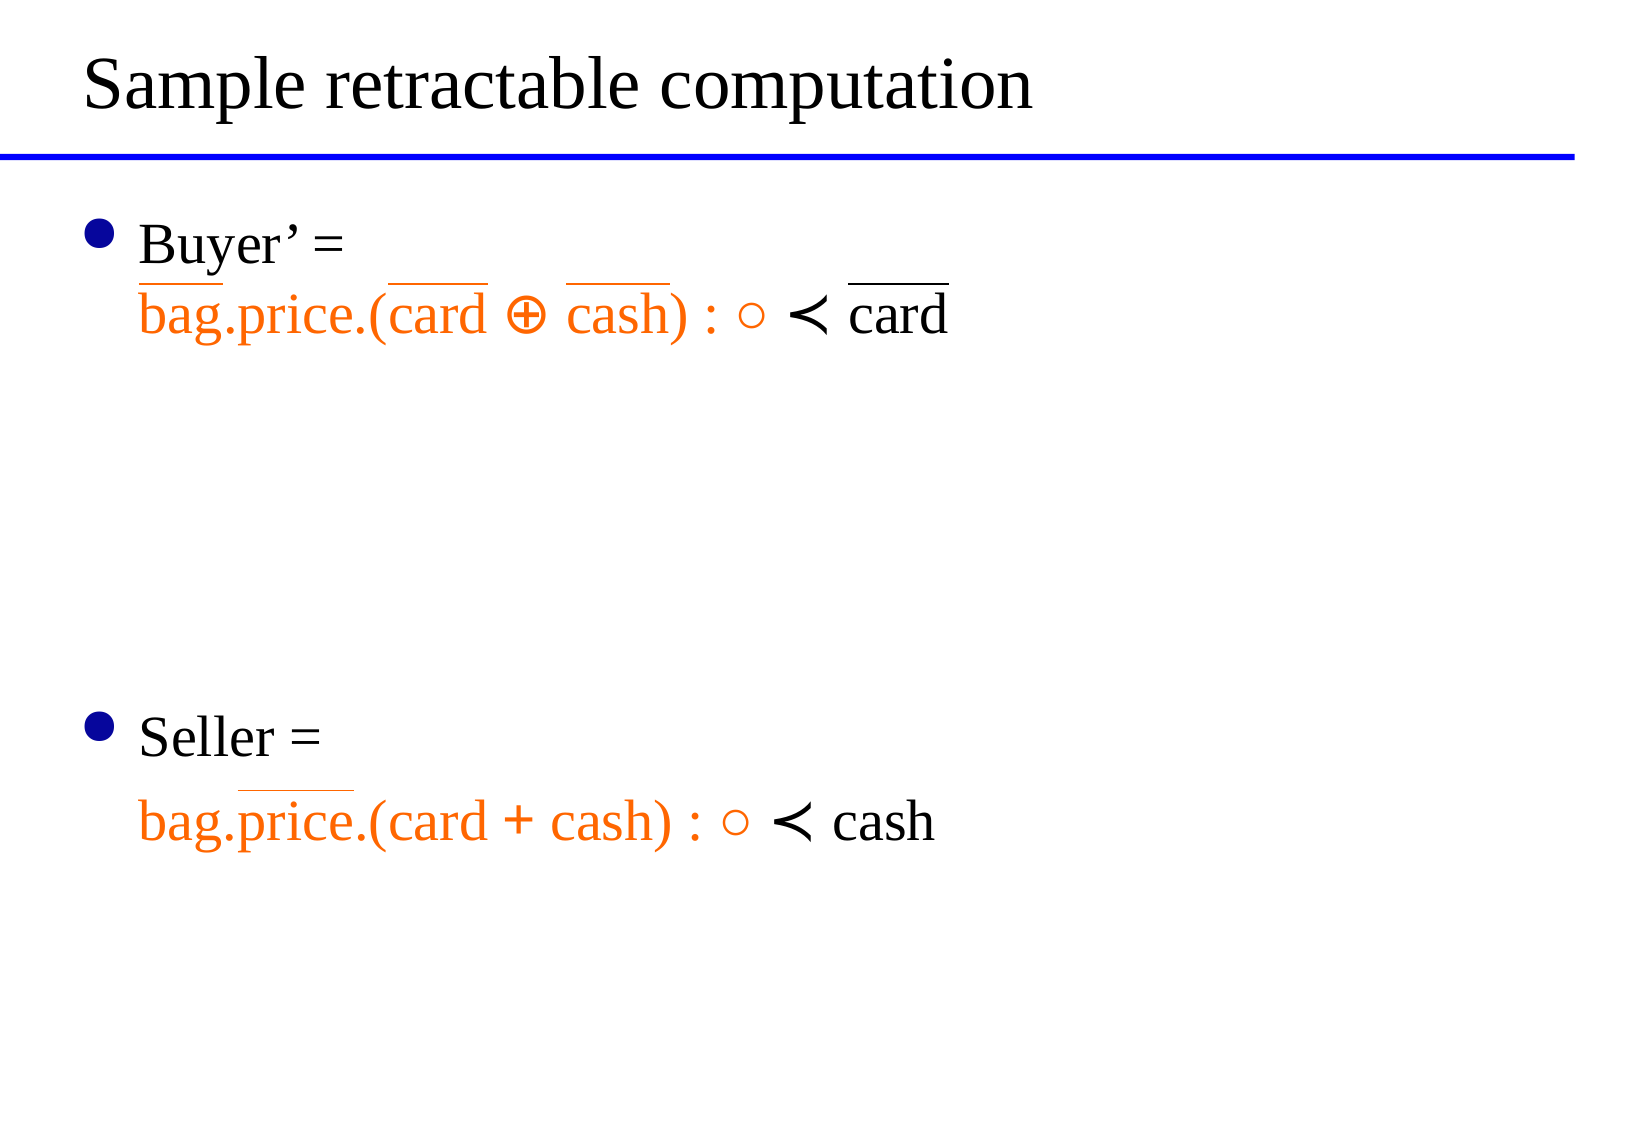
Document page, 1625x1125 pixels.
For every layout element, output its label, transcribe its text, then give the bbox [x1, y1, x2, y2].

title Sample retractable computation [67, 27, 1544, 131]
list Buyer’ = bag.price.(card ⊕ cash) : ○ ≺ card Seller = bag.price.(card + cash) : ○ ≺ cash [67, 198, 1478, 1061]
